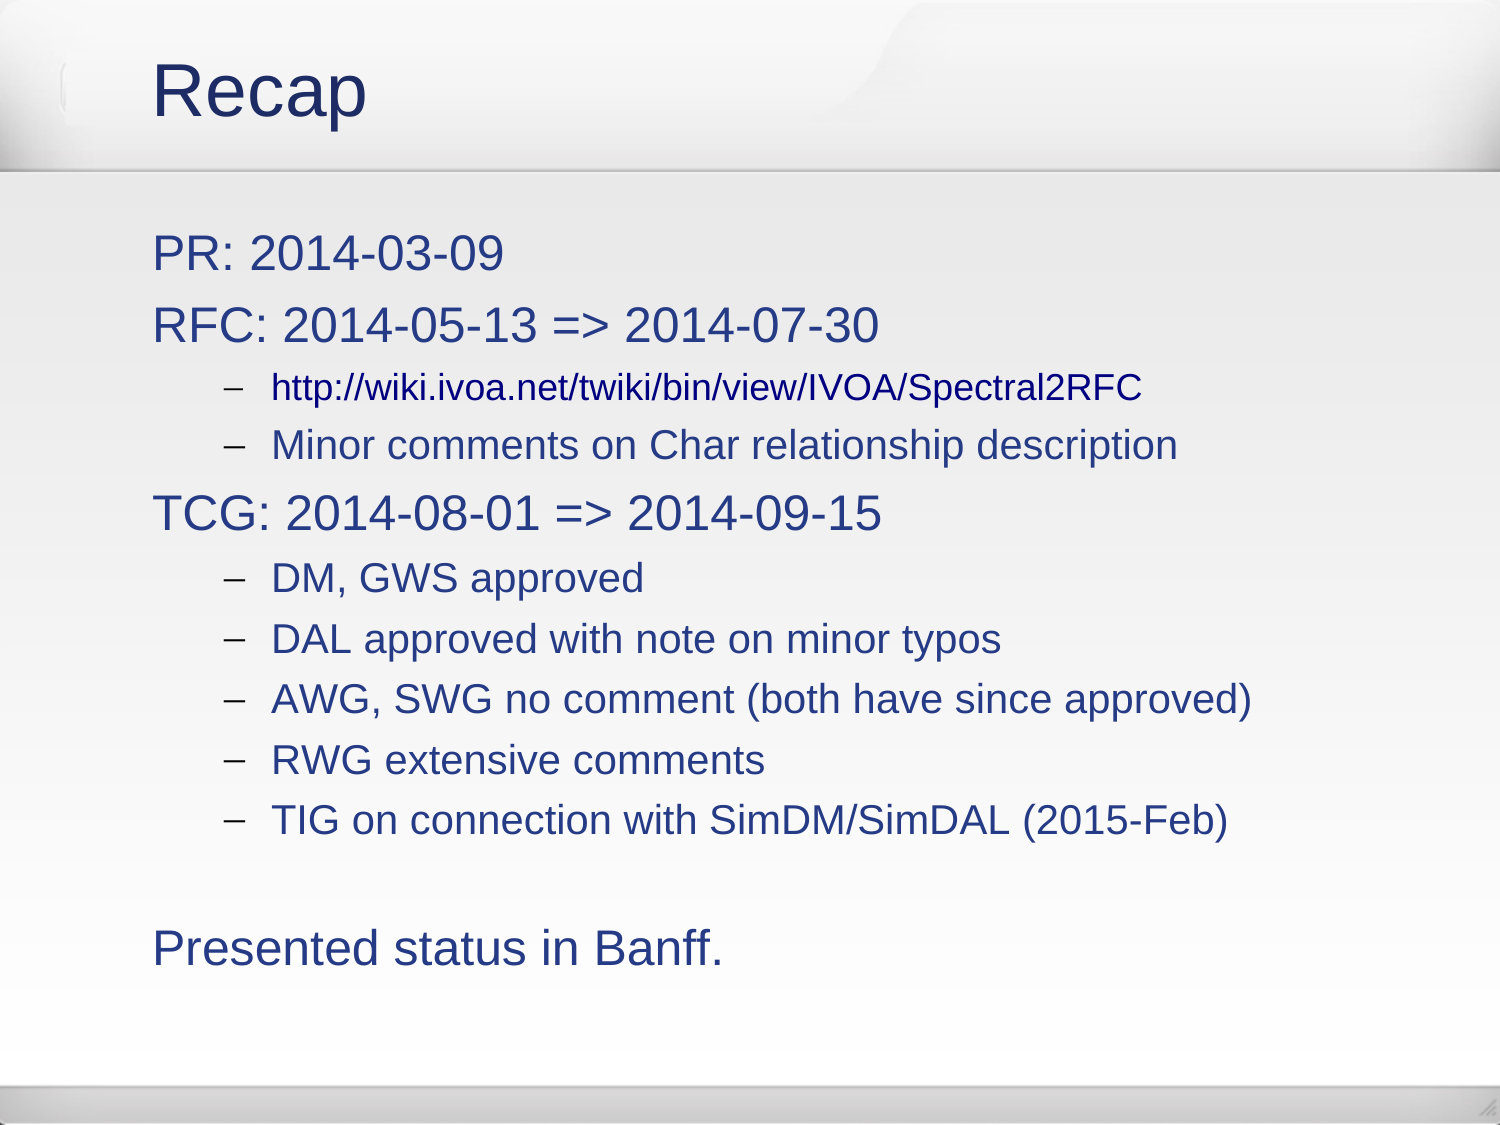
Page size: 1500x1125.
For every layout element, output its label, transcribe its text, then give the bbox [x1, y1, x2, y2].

title Recap [136, 27, 1400, 140]
list PR: 2014-03-09 RFC: 2014-05-13 => 2014-07-30 http://wiki.ivoa.net/twiki/bin/view/IVOA/Spectral2RFC Minor comments on Char relationship description TCG: 2014-08-01 => 2014-09-15 DM, GWS approved DAL approved with note on minor typos AWG, SWG no comment (both have since approved) RWG extensive comments TIG on connection with SimDM/SimDAL (2015-Feb) Presented status in Banff. [137, 212, 1407, 1056]
picture [0, 0, 1500, 1125]
